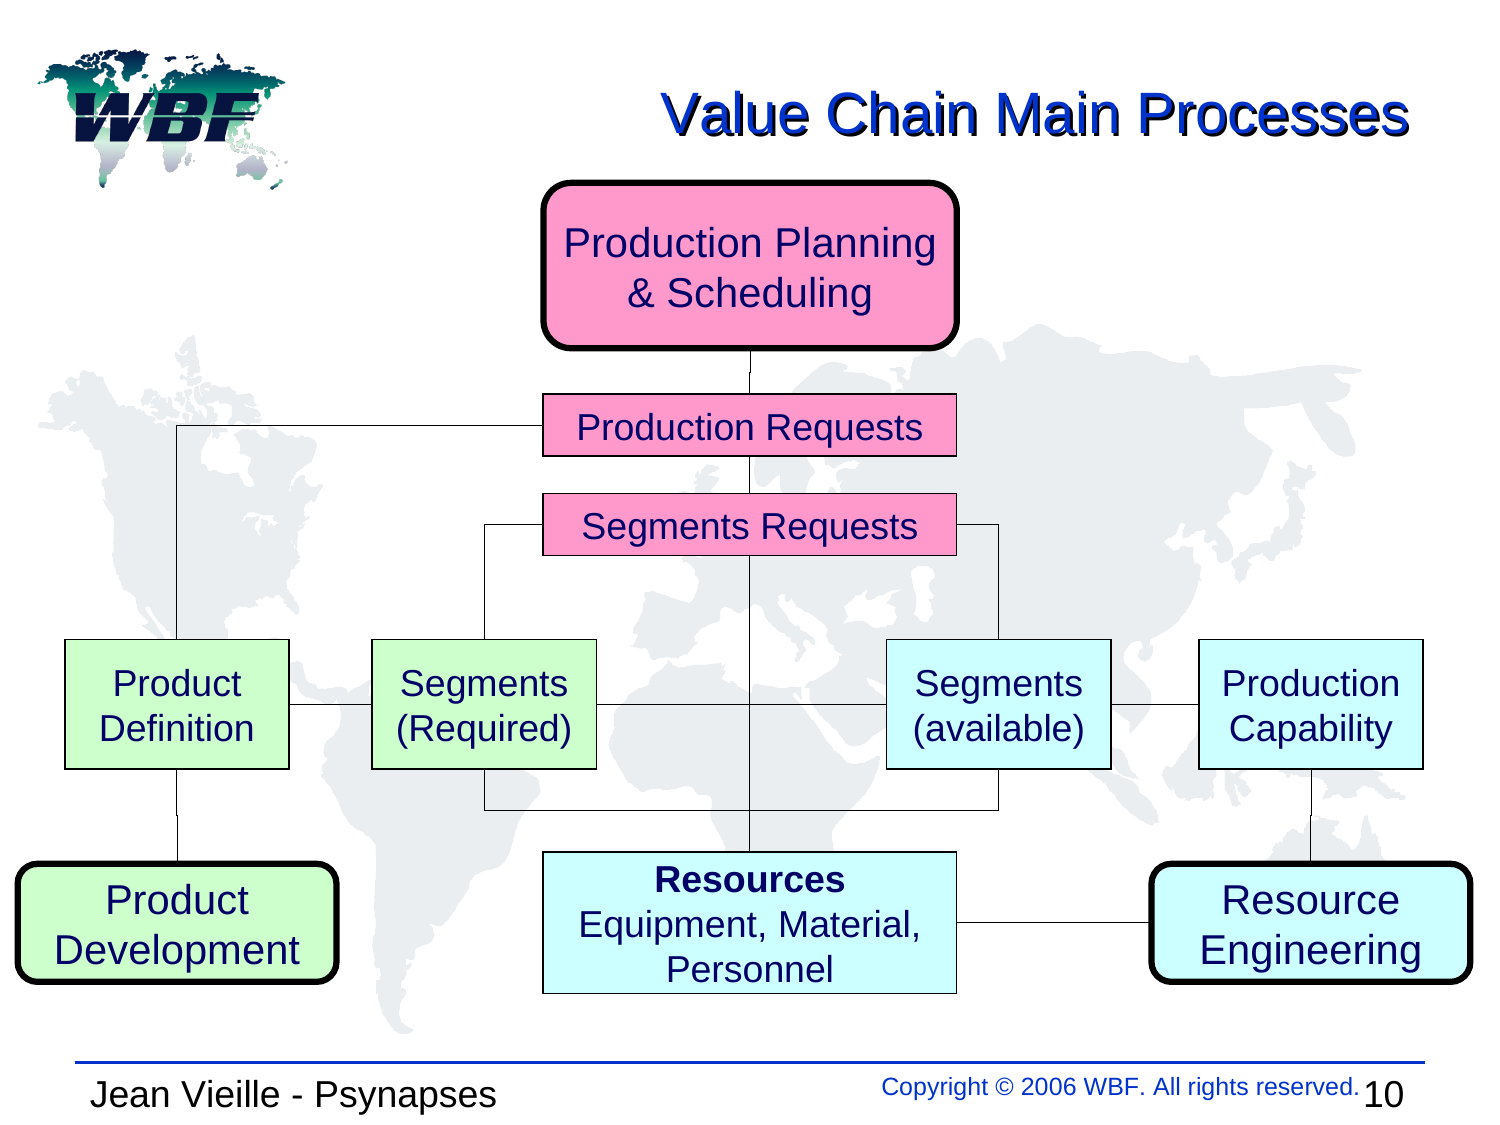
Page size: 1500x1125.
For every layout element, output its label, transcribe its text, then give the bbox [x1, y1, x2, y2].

picture [750, 525, 998, 704]
picture [485, 705, 749, 810]
picture [750, 705, 1311, 922]
picture [37, 49, 288, 190]
picture [37, 705, 1463, 1034]
text_box Segments Requests [543, 493, 957, 556]
picture [37, 324, 750, 863]
picture [485, 525, 749, 704]
picture [177, 426, 749, 704]
picture [750, 705, 998, 810]
title Value Chain Main Processes [387, 45, 1426, 176]
text_box Segments (Required) [372, 639, 597, 770]
text_box Product Development [17, 863, 337, 982]
picture [750, 324, 1463, 867]
text_box Resources Equipment, Material, Personnel [543, 852, 957, 994]
text_box Segments (available) [886, 639, 1111, 770]
text_box Product Definition [64, 639, 290, 770]
text_box Production Planning & Scheduling [543, 182, 957, 349]
text_box Production Requests [543, 394, 957, 457]
text_box Production Capability [1198, 639, 1424, 770]
text_box Resource Engineering [1151, 863, 1471, 982]
